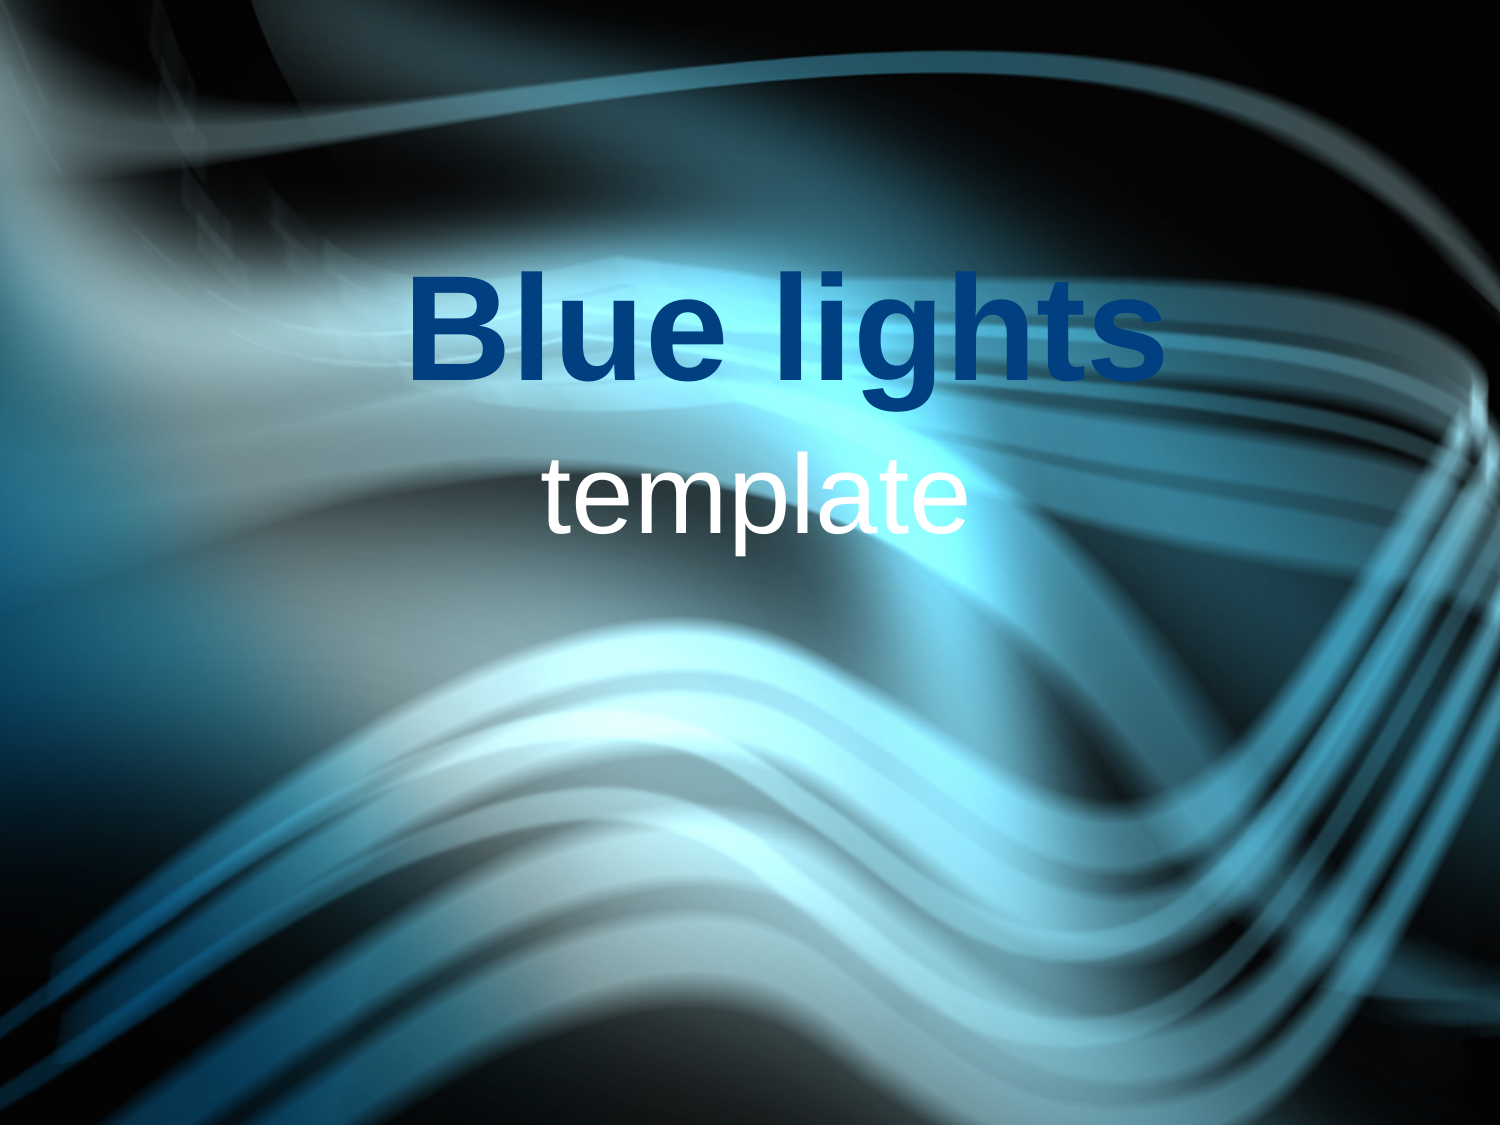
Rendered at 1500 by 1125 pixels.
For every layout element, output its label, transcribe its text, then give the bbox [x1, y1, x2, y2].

picture [0, 0, 1500, 1125]
title Blue lights [150, 207, 1426, 449]
text_box template [350, 423, 1163, 565]
